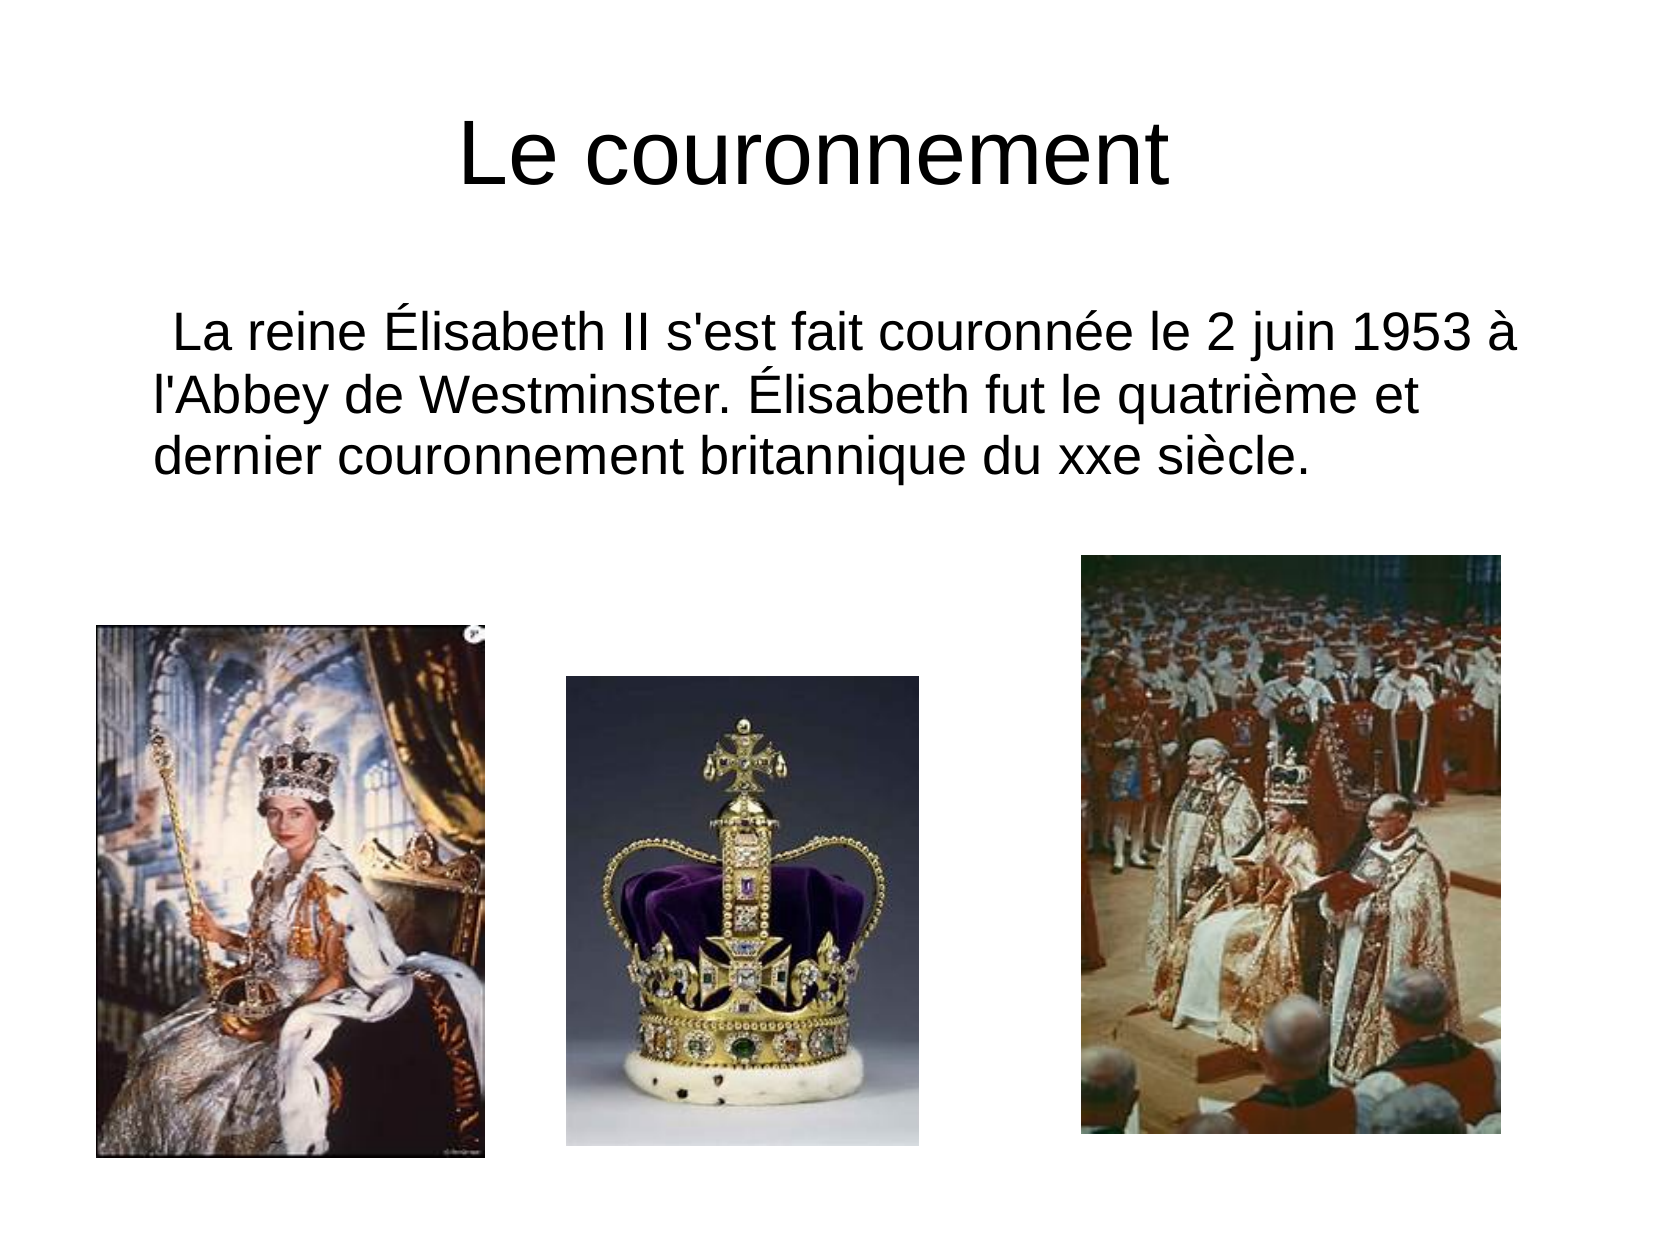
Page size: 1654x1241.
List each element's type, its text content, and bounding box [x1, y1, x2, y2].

picture [96, 625, 485, 1158]
list La reine Élisabeth II s'est fait couronnée le 2 juin 1953 à l'Abbey de Westminster. Élisabeth fut le quatrième et dernier couronnement britannique du xxe siècle. [82, 290, 1571, 1109]
picture [566, 676, 919, 1146]
title Le couronnement [82, 49, 1571, 257]
picture [1081, 555, 1501, 1134]
